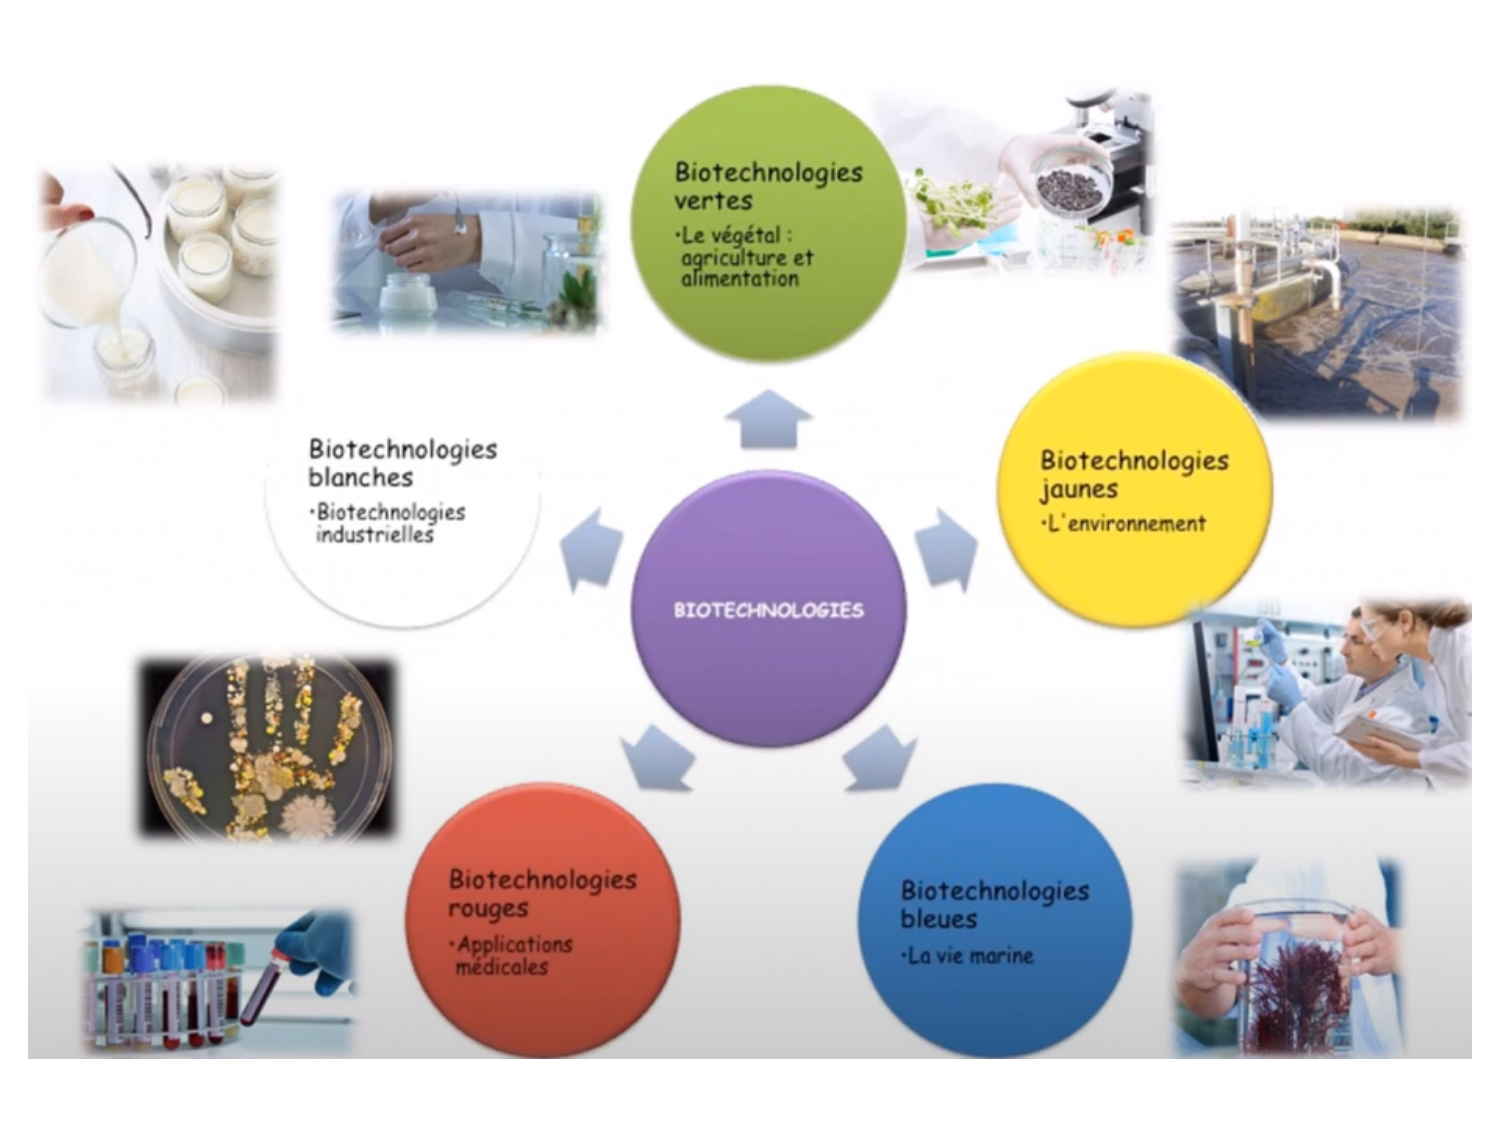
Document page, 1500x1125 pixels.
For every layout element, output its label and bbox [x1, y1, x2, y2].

picture [28, 66, 1472, 1059]
